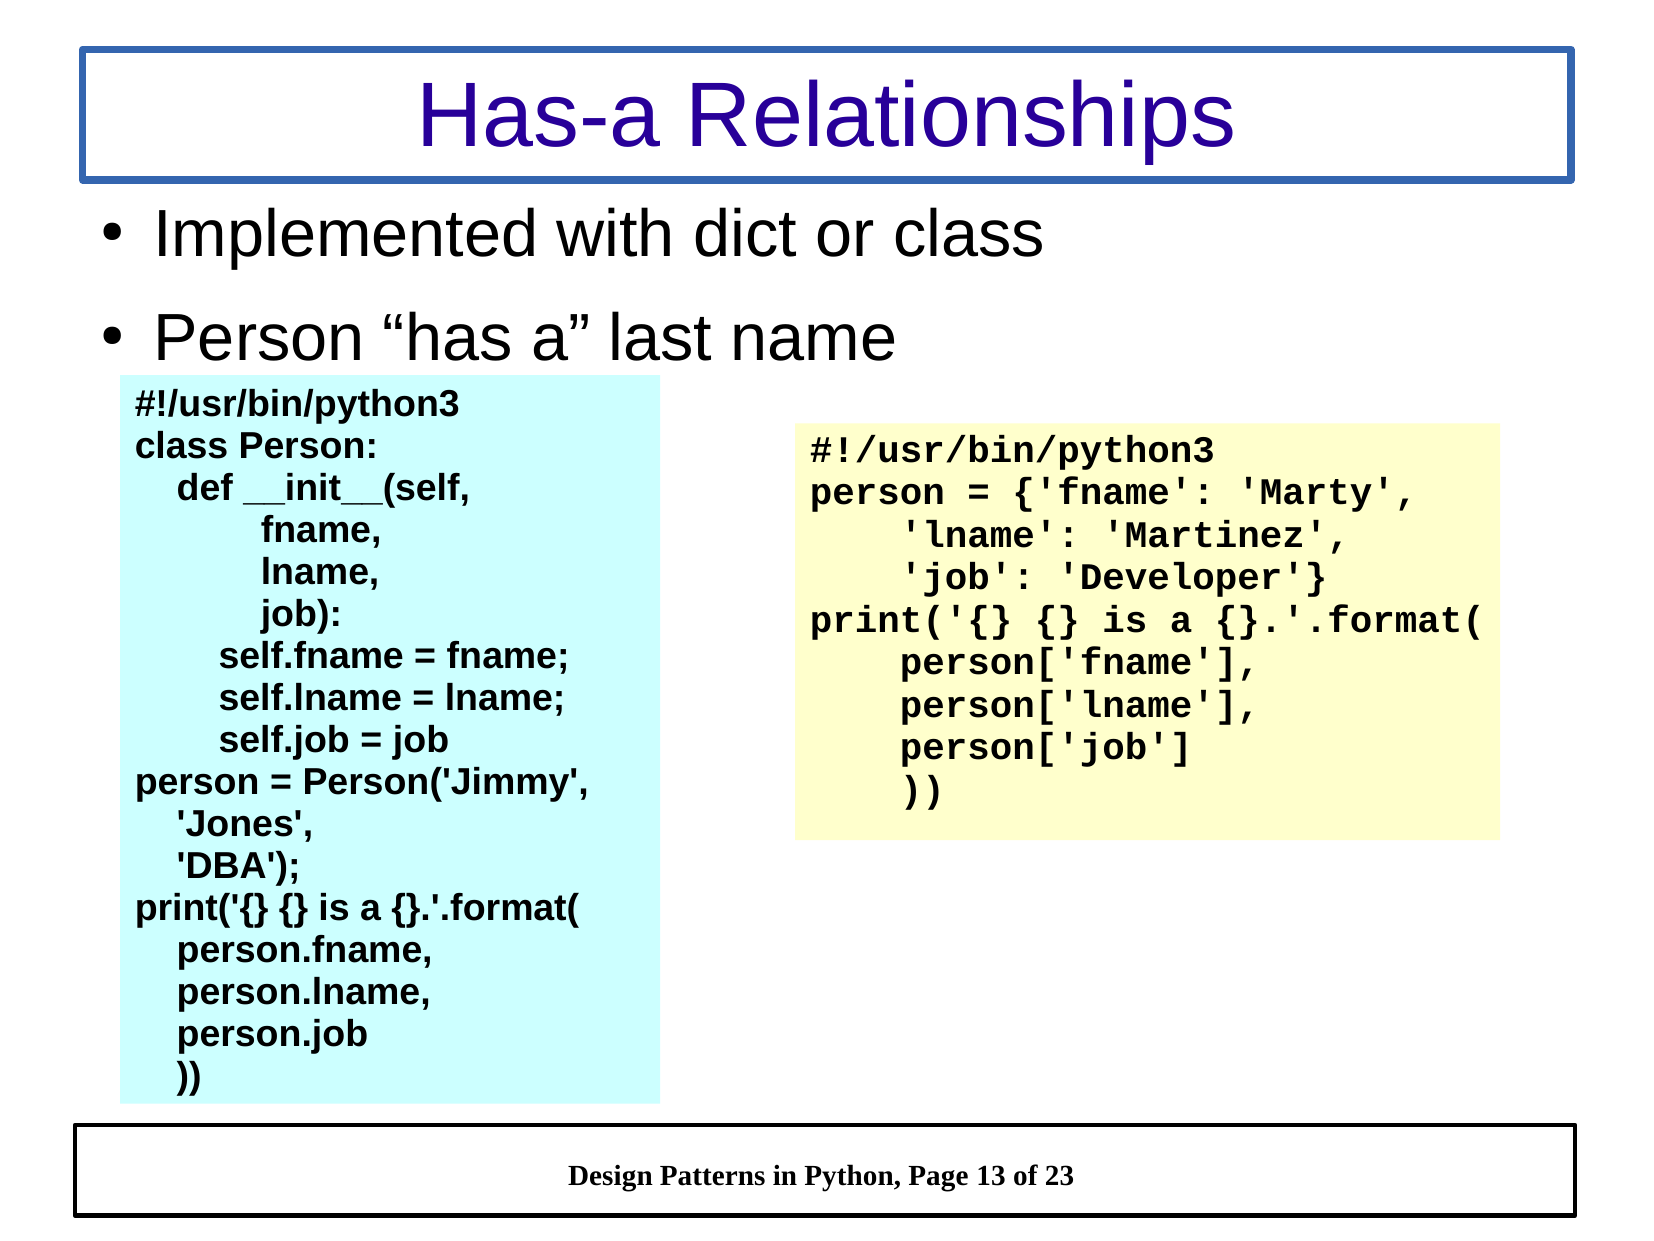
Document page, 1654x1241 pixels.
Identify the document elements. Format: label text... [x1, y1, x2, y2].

text_box #!/usr/bin/python3 class Person: def __init__(self, fname, lname, job): self.fname = fname; self.lname = lname; self.job = job person = Person('Jimmy', 'Jones', 'DBA'); print('{} {} is a {}.'.format( person.fname, person.lname, person.job )) [120, 375, 661, 1104]
title Has-a Relationships [82, 49, 1571, 181]
text_box #!/usr/bin/python3 person = {'fname': 'Marty', 'lname': 'Martinez', 'job': 'Developer'} print('{} {} is a {}.'.format( person['fname'], person['lname'], person['job'] )) [795, 423, 1501, 841]
list Implemented with dict or class Person “has a” last name [82, 195, 1571, 416]
